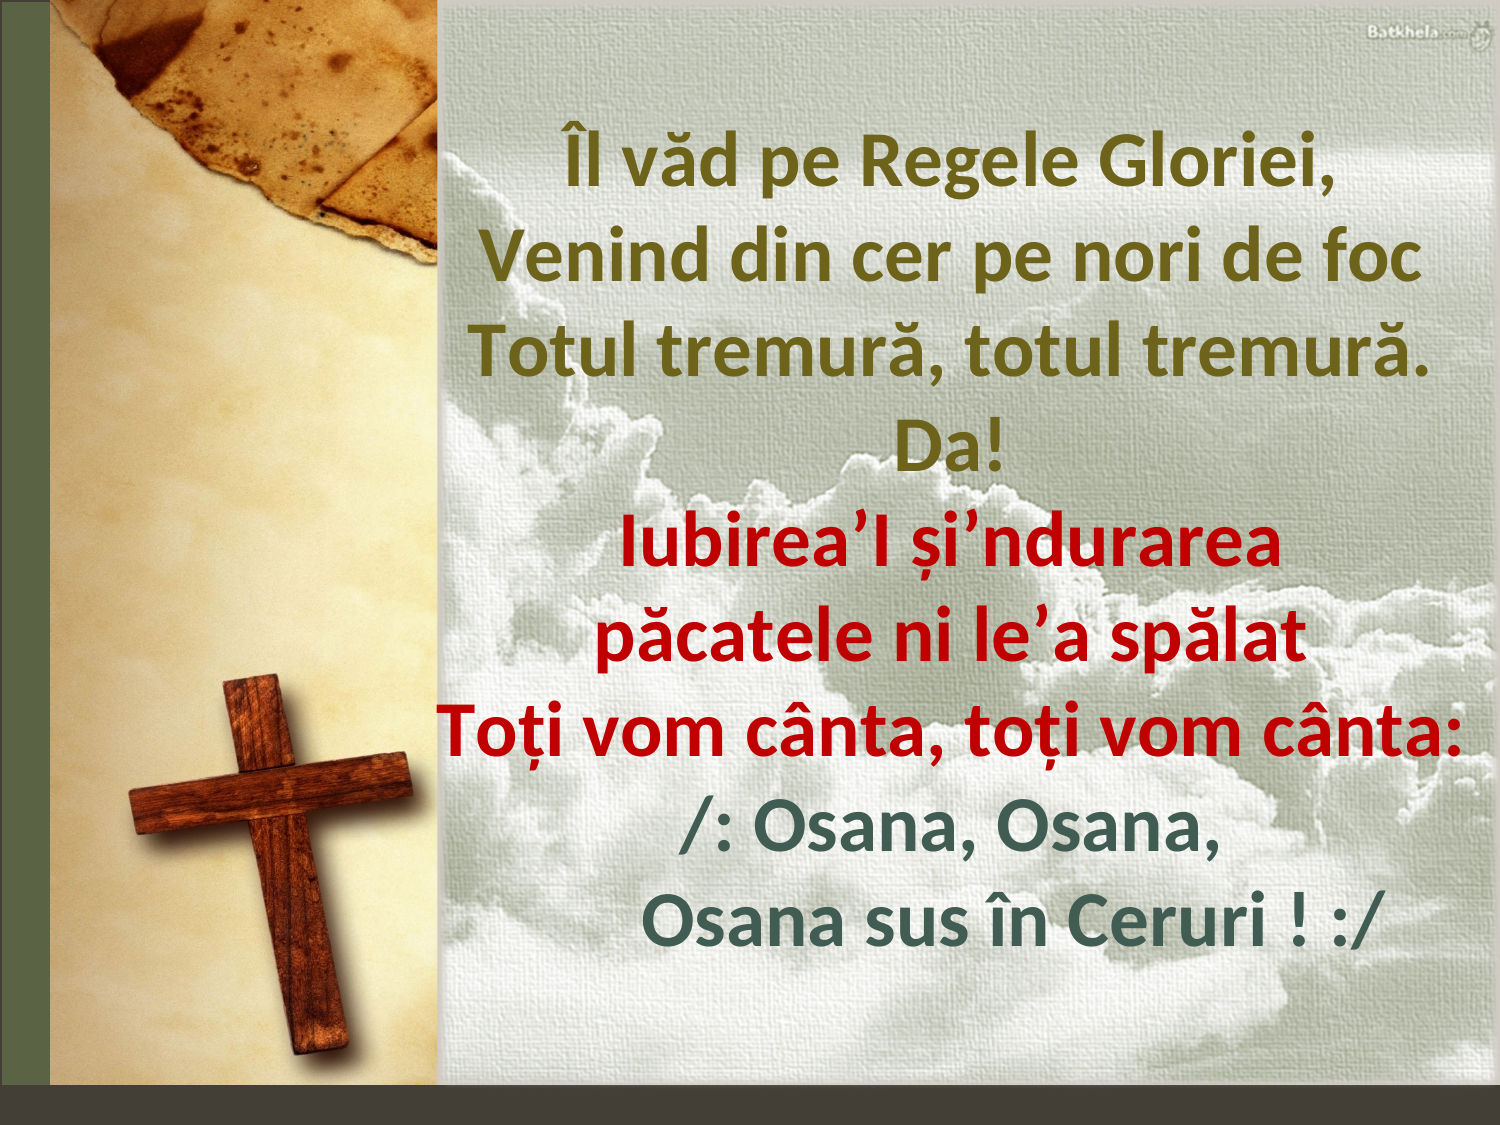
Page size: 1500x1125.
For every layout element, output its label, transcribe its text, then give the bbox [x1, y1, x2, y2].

title Îl văd pe Regele Gloriei, Venind din cer pe nori de foc Totul tremură, totul tremură. Da! Iubirea’I şi’ndurarea păcatele ni le’a spălat Toţi vom cânta, toţi vom cânta: /: Osana, Osana, Osana sus în Ceruri ! :/ [402, 99, 1500, 976]
picture [50, 0, 1500, 1091]
